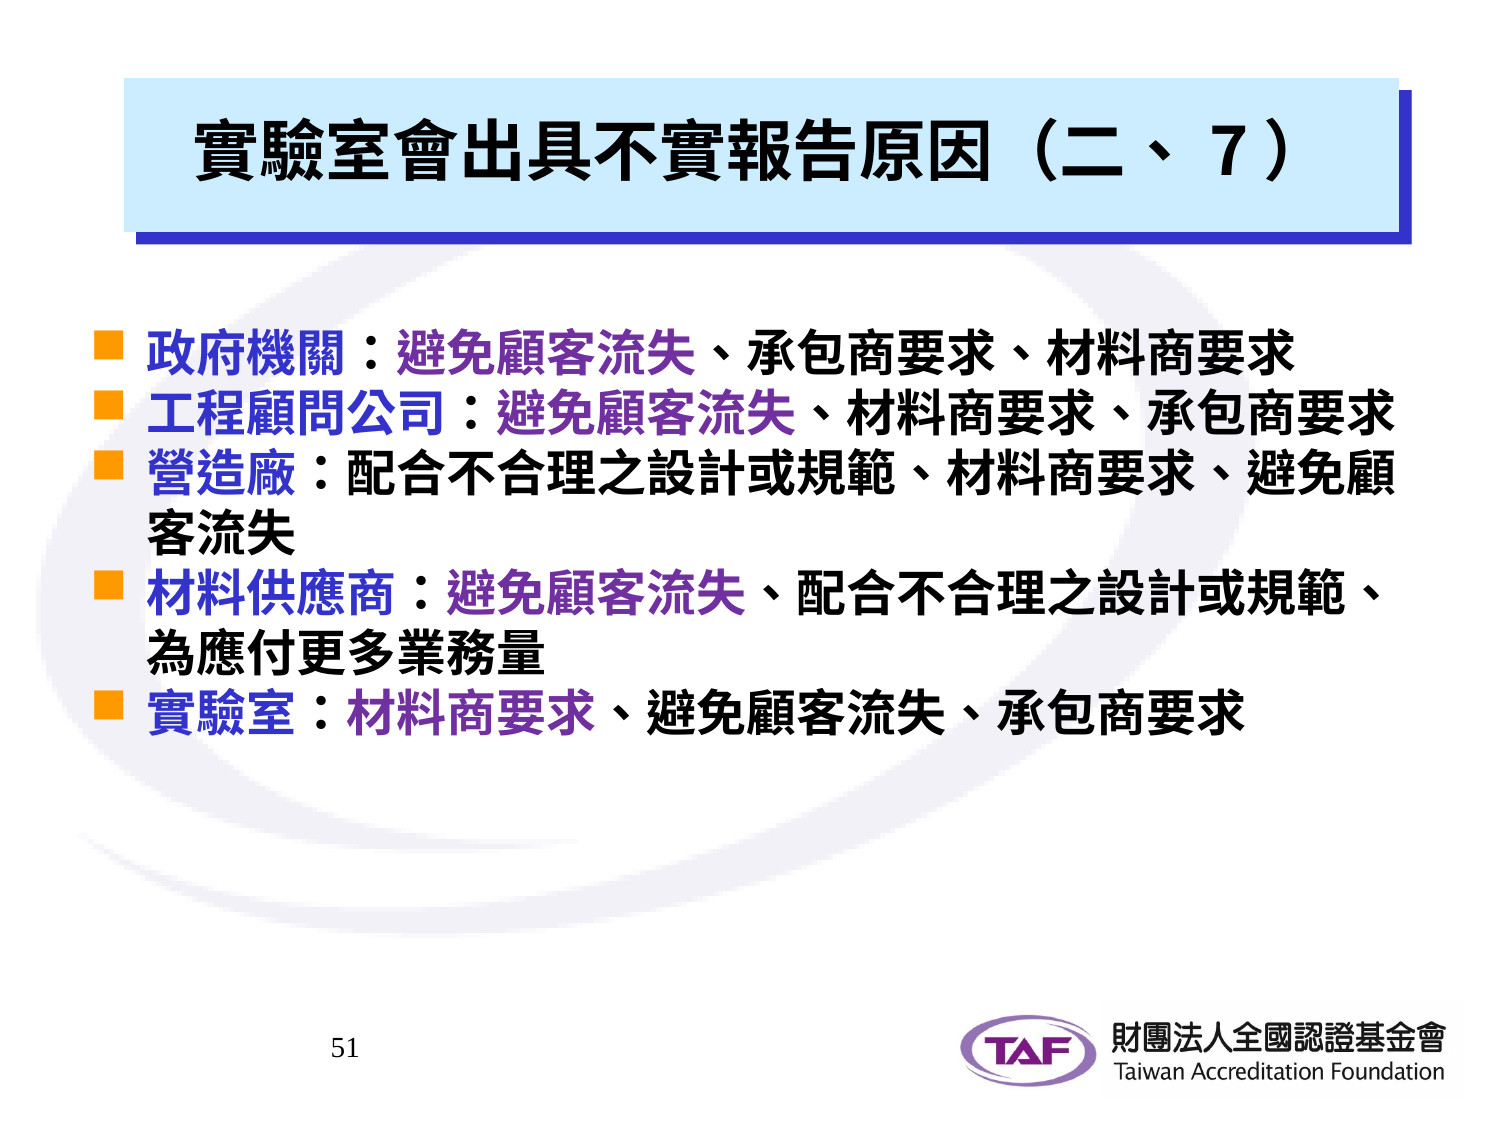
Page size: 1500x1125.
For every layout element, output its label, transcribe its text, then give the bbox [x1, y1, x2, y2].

picture [937, 999, 1462, 1097]
text_box <編號> [199, 1021, 376, 1125]
list 政府機關：避免顧客流失、承包商要求、材料商要求 工程顧問公司：避免顧客流失、材料商要求、承包商要求 營造廠：配合不合理之設計或規範、材料商要求、避免顧客流失 材料供應商：避免顧客流失、配合不合理之設計或規範、為應付更多業務量 實驗室：材料商要求、避免顧客流失、承包商要求 [75, 314, 1426, 1005]
text_box 實驗室會出具不實報告原因（二、7） [123, 78, 1399, 232]
